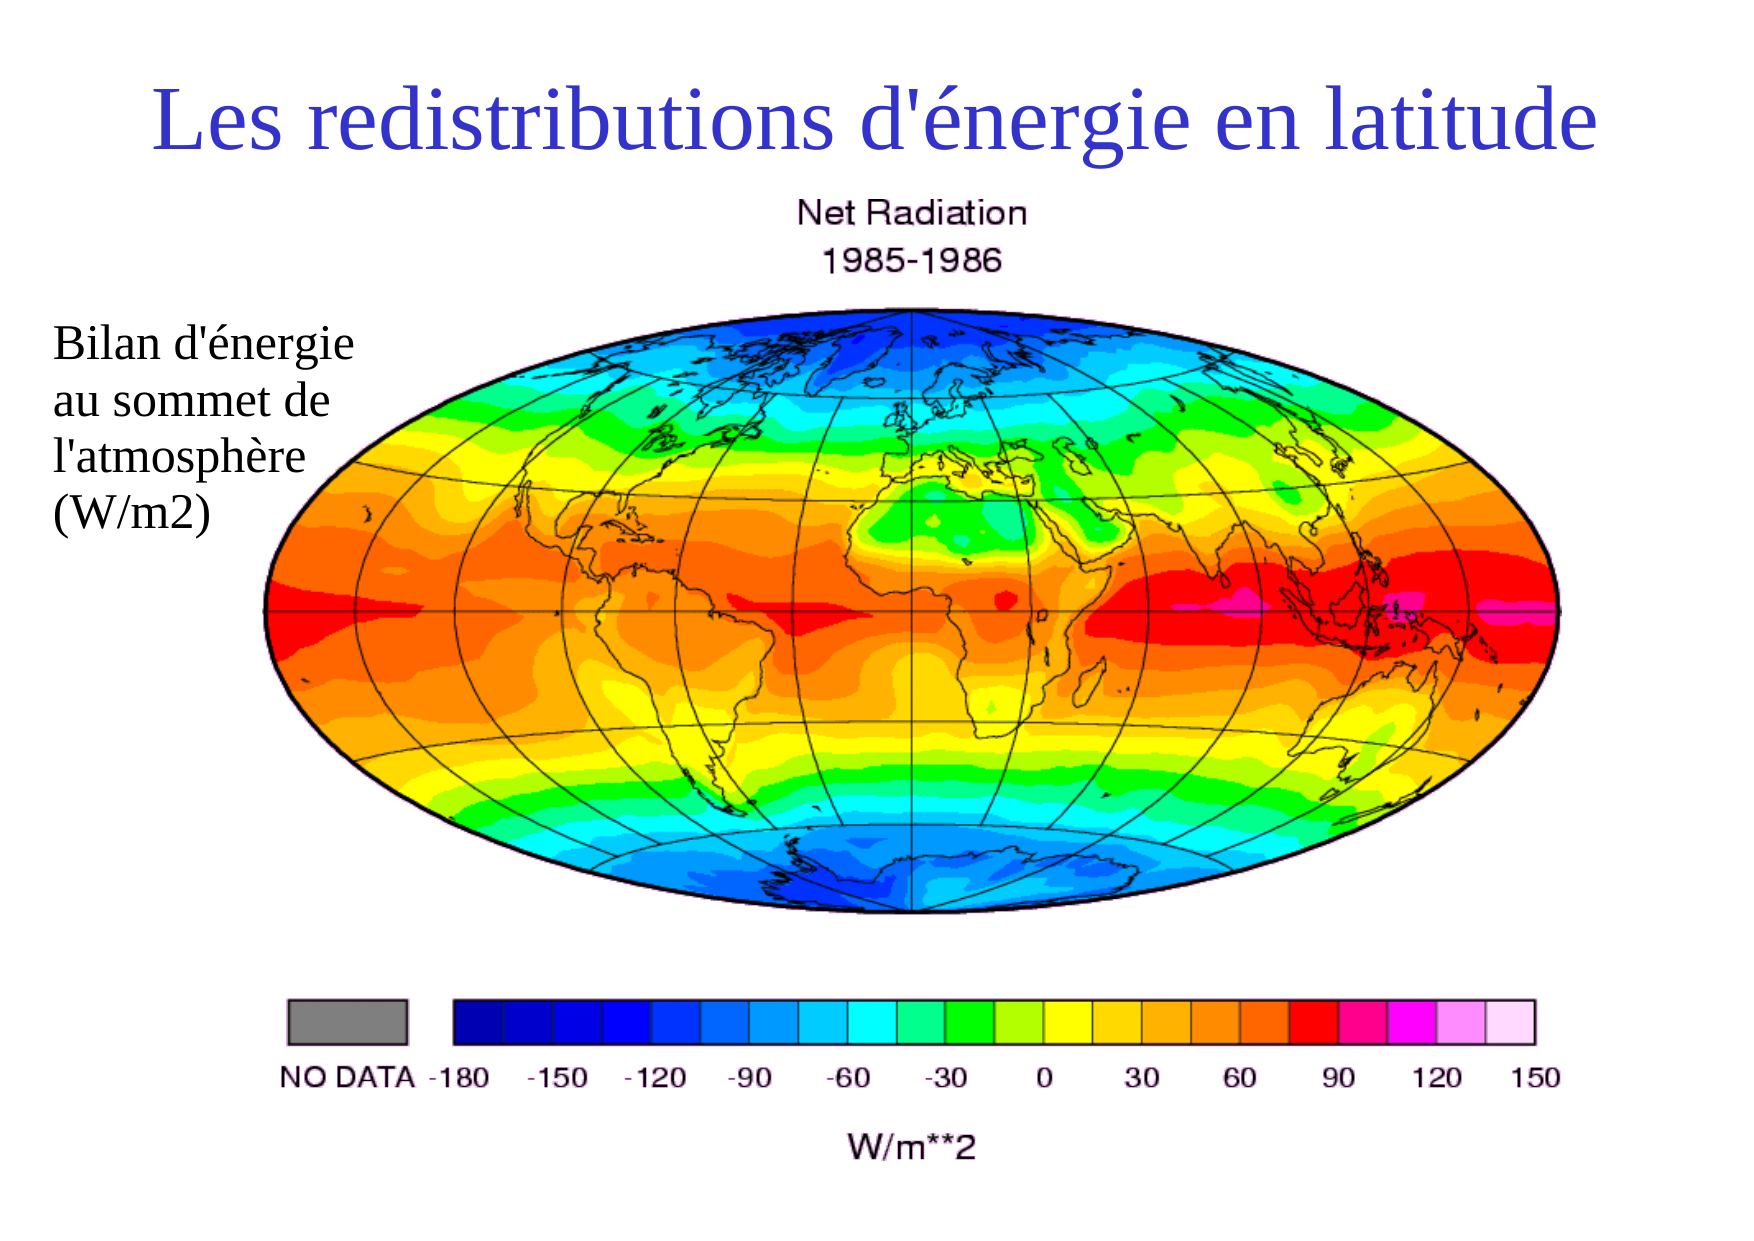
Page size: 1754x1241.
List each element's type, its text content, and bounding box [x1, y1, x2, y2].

text_box Bilan d'énergie au sommet de l'atmosphère (W/m2) [38, 306, 262, 549]
title Les redistributions d'énergie en latitude [97, 53, 1657, 184]
picture [262, 199, 1562, 1161]
